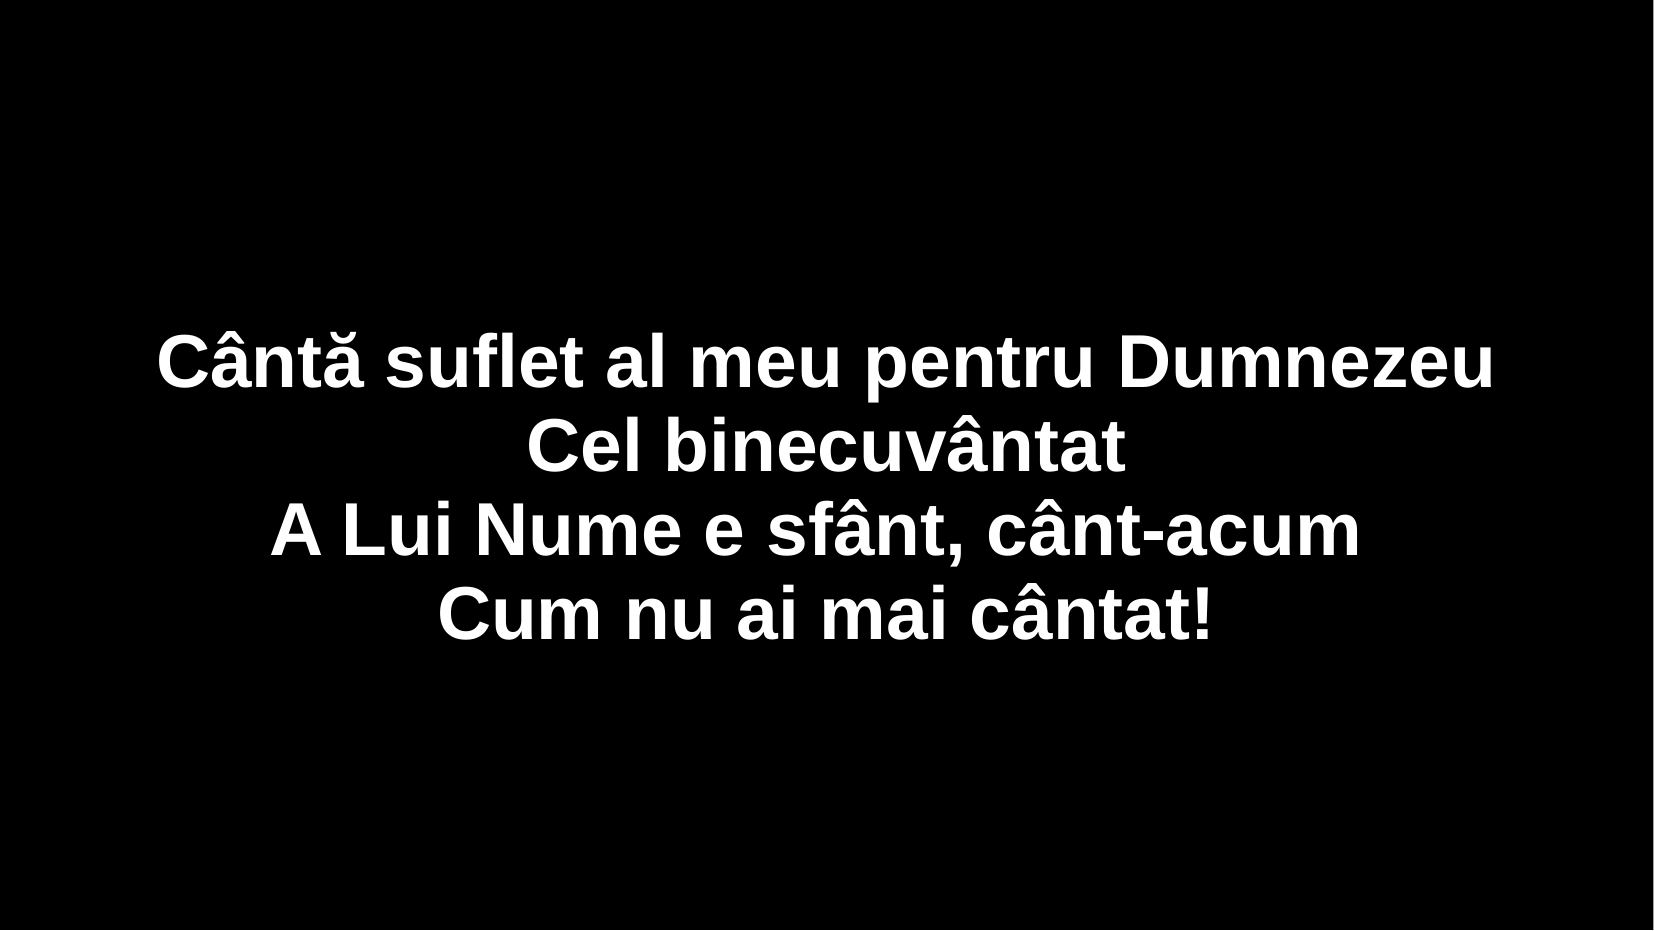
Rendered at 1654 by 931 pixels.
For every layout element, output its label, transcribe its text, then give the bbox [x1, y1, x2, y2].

subtitle Cântă suflet al meu pentru Dumnezeu Cel binecuvântat A Lui Nume e sfânt, cânt-acum Cum nu ai mai cântat! [82, 217, 1571, 757]
